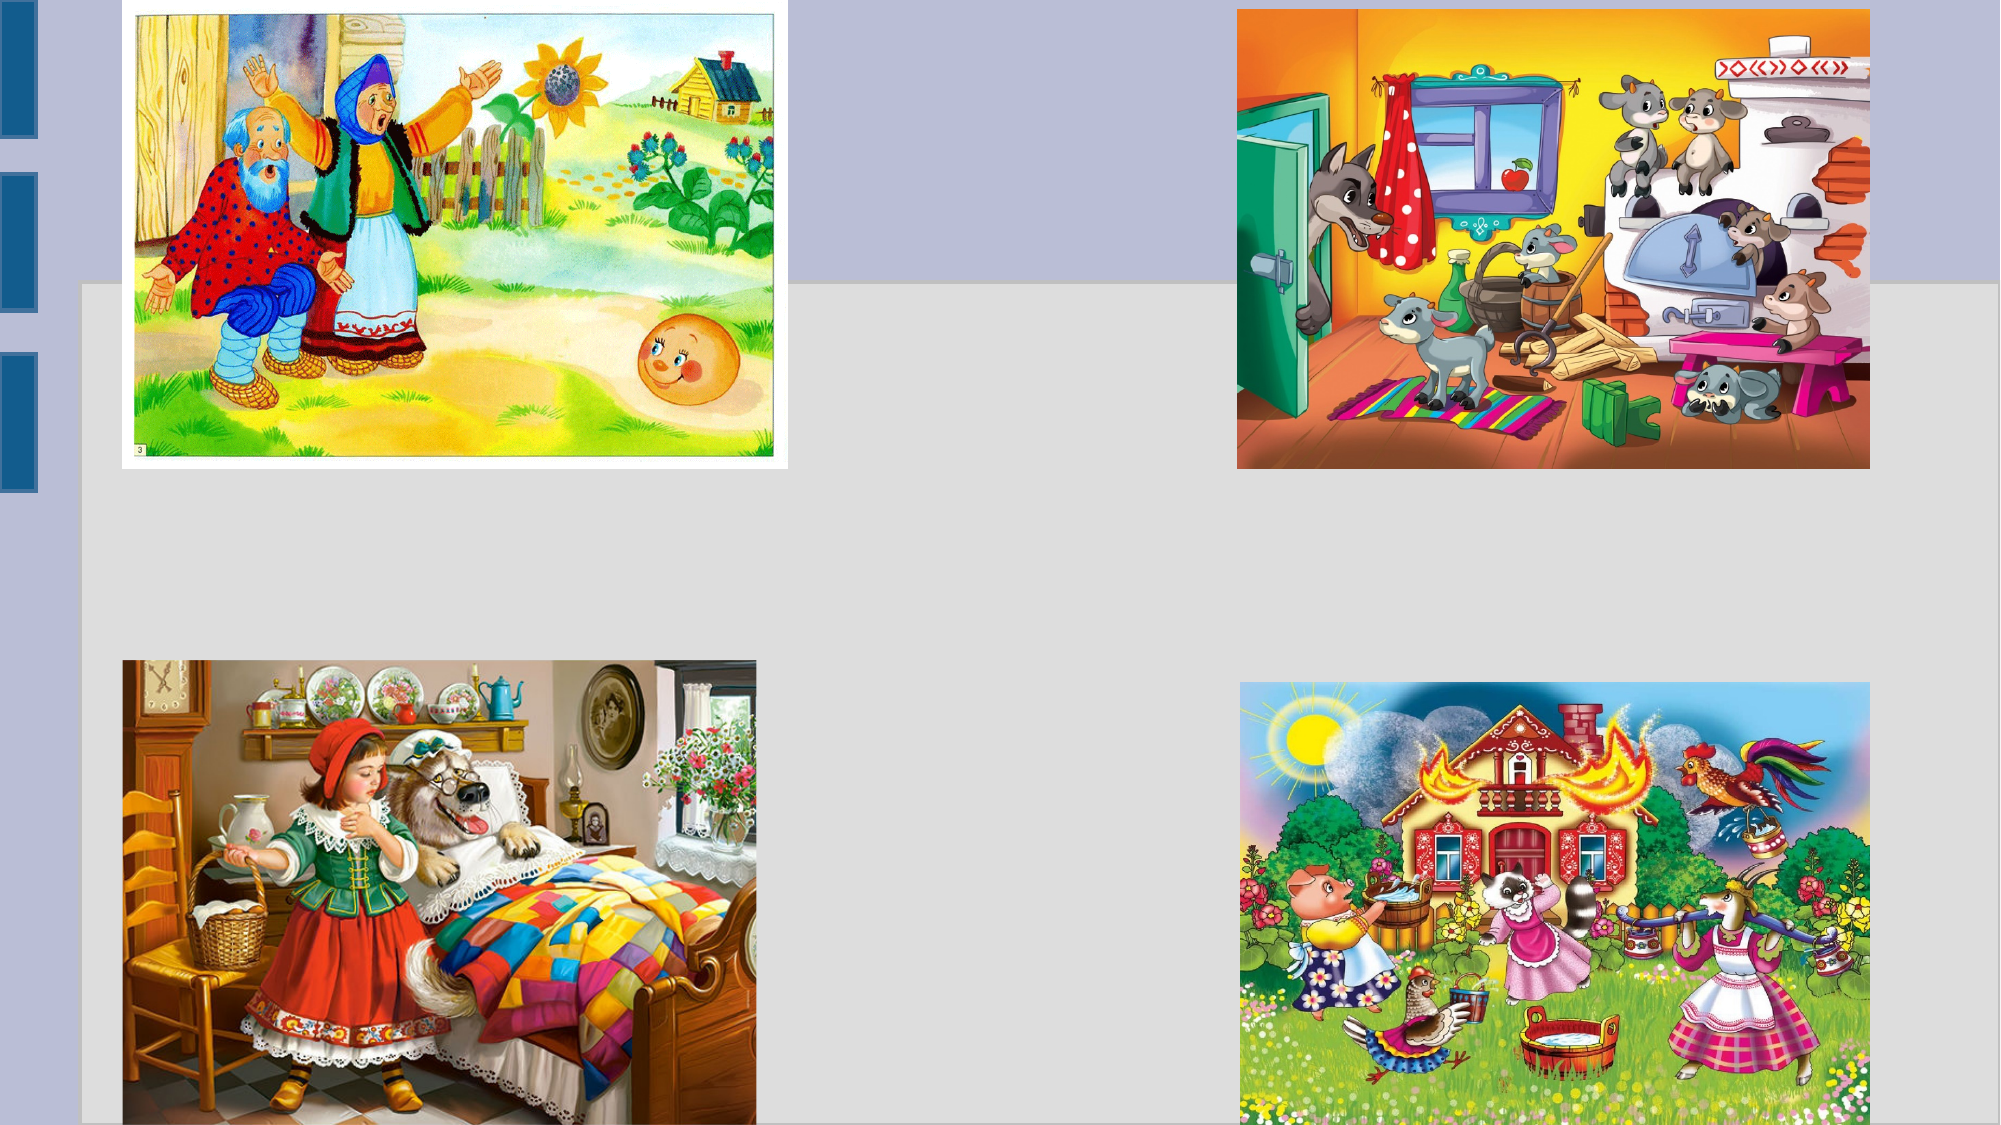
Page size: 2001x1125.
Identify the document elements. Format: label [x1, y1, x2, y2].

picture [1237, 9, 1870, 469]
picture [122, 0, 788, 469]
picture [1240, 682, 1870, 1125]
picture [122, 660, 757, 1125]
